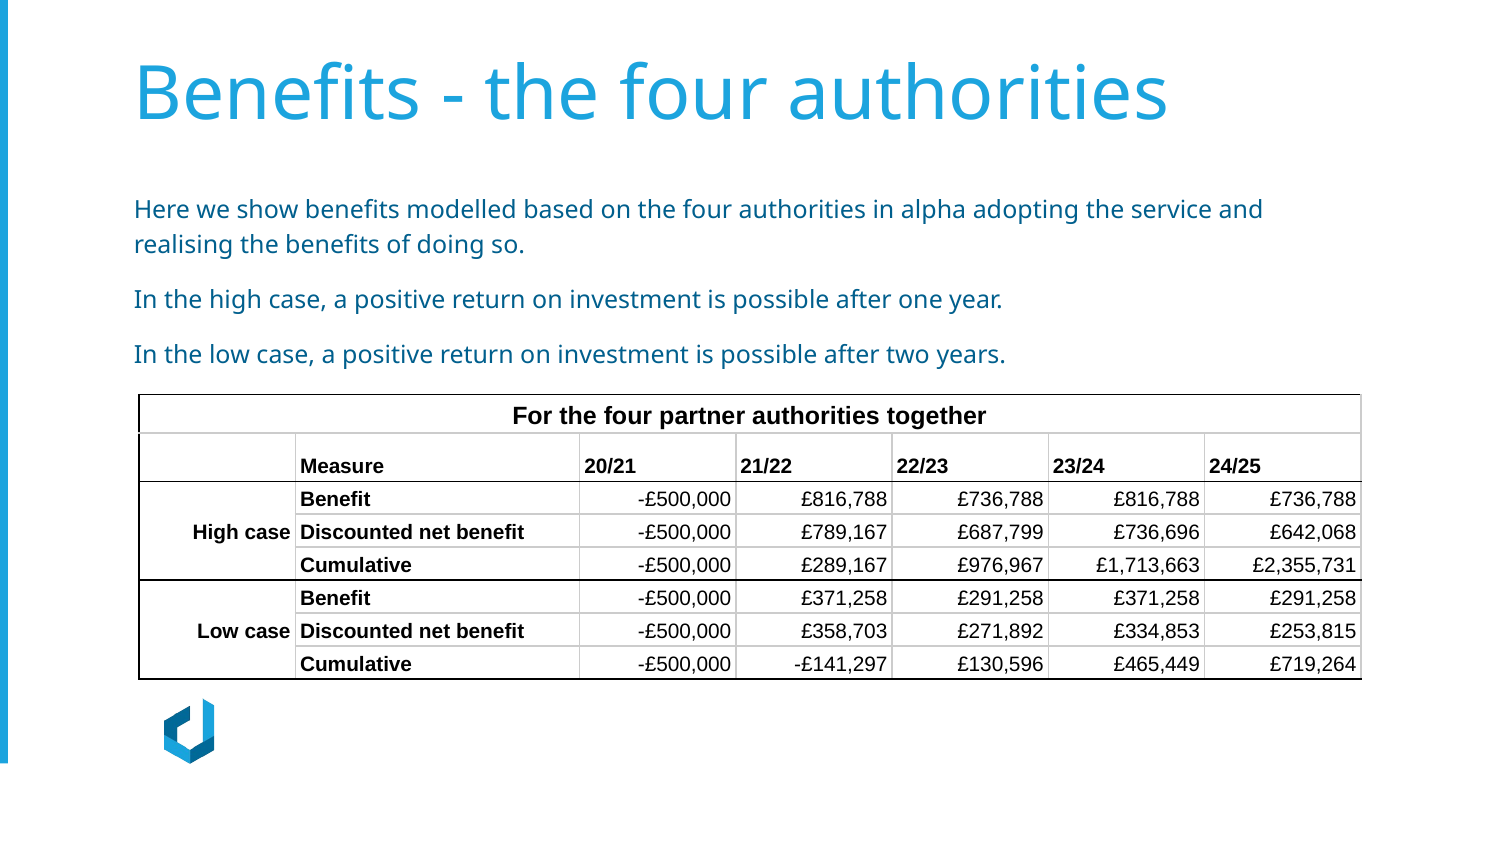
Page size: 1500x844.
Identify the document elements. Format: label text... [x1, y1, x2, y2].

text_box Here we show benefits modelled based on the four authorities in alpha adopting the service and realising the benefits of doing so. In the high case, a positive return on investment is possible after one year. In the low case, a positive return on investment is possible after two years. [118, 174, 1366, 713]
table_cell High case [140, 482, 295, 579]
table_cell Cumulative [296, 647, 579, 678]
table_cell Discounted net benefit [296, 614, 579, 645]
table_cell £736,788 [1205, 482, 1360, 513]
table_cell £334,853 [1049, 614, 1204, 645]
text_box Benefits - the four authorities [118, 29, 1328, 127]
table_header For the four partner authorities together [140, 395, 1360, 432]
picture [164, 713, 174, 720]
table_cell £1,713,663 [1049, 548, 1204, 579]
table_cell 20/21 [580, 434, 735, 481]
table_cell 23/24 [1049, 434, 1204, 481]
table_cell £371,258 [1049, 581, 1204, 612]
table_cell £289,167 [737, 548, 891, 579]
table_cell £465,449 [1049, 647, 1204, 678]
table_cell Benefit [296, 581, 579, 612]
table_cell £816,788 [1049, 482, 1204, 513]
table_cell £789,167 [737, 515, 891, 546]
table_cell £291,258 [1205, 581, 1360, 612]
table_cell -£141,297 [737, 647, 891, 678]
table_cell £736,696 [1049, 515, 1204, 546]
table_cell -£500,000 [580, 515, 735, 546]
table_cell 22/23 [893, 434, 1048, 481]
table_cell £642,068 [1205, 515, 1360, 546]
table_cell £291,258 [893, 581, 1048, 612]
table_cell -£500,000 [580, 614, 735, 645]
table_cell £271,892 [893, 614, 1048, 645]
table_cell £371,258 [737, 581, 891, 612]
table_cell £2,355,731 [1205, 548, 1360, 579]
table_cell £687,799 [893, 515, 1048, 546]
table_cell £719,264 [1205, 647, 1360, 678]
table_cell £816,788 [737, 482, 891, 513]
table_cell [140, 434, 295, 481]
table_cell 24/25 [1205, 434, 1360, 481]
table_cell £253,815 [1205, 614, 1360, 645]
picture [164, 713, 215, 764]
table_cell Benefit [296, 482, 579, 513]
table_cell -£500,000 [580, 548, 735, 579]
table_cell Discounted net benefit [296, 515, 579, 546]
table_cell 21/22 [737, 434, 891, 481]
table_cell £976,967 [893, 548, 1048, 579]
table_cell Low case [140, 581, 295, 678]
table_cell £358,703 [737, 614, 891, 645]
table_cell -£500,000 [580, 647, 735, 678]
table_cell Measure [296, 434, 579, 481]
table_cell £130,596 [893, 647, 1048, 678]
table_cell Cumulative [296, 548, 579, 579]
table_cell -£500,000 [580, 482, 735, 513]
table_cell £736,788 [893, 482, 1048, 513]
table_cell -£500,000 [580, 581, 735, 612]
